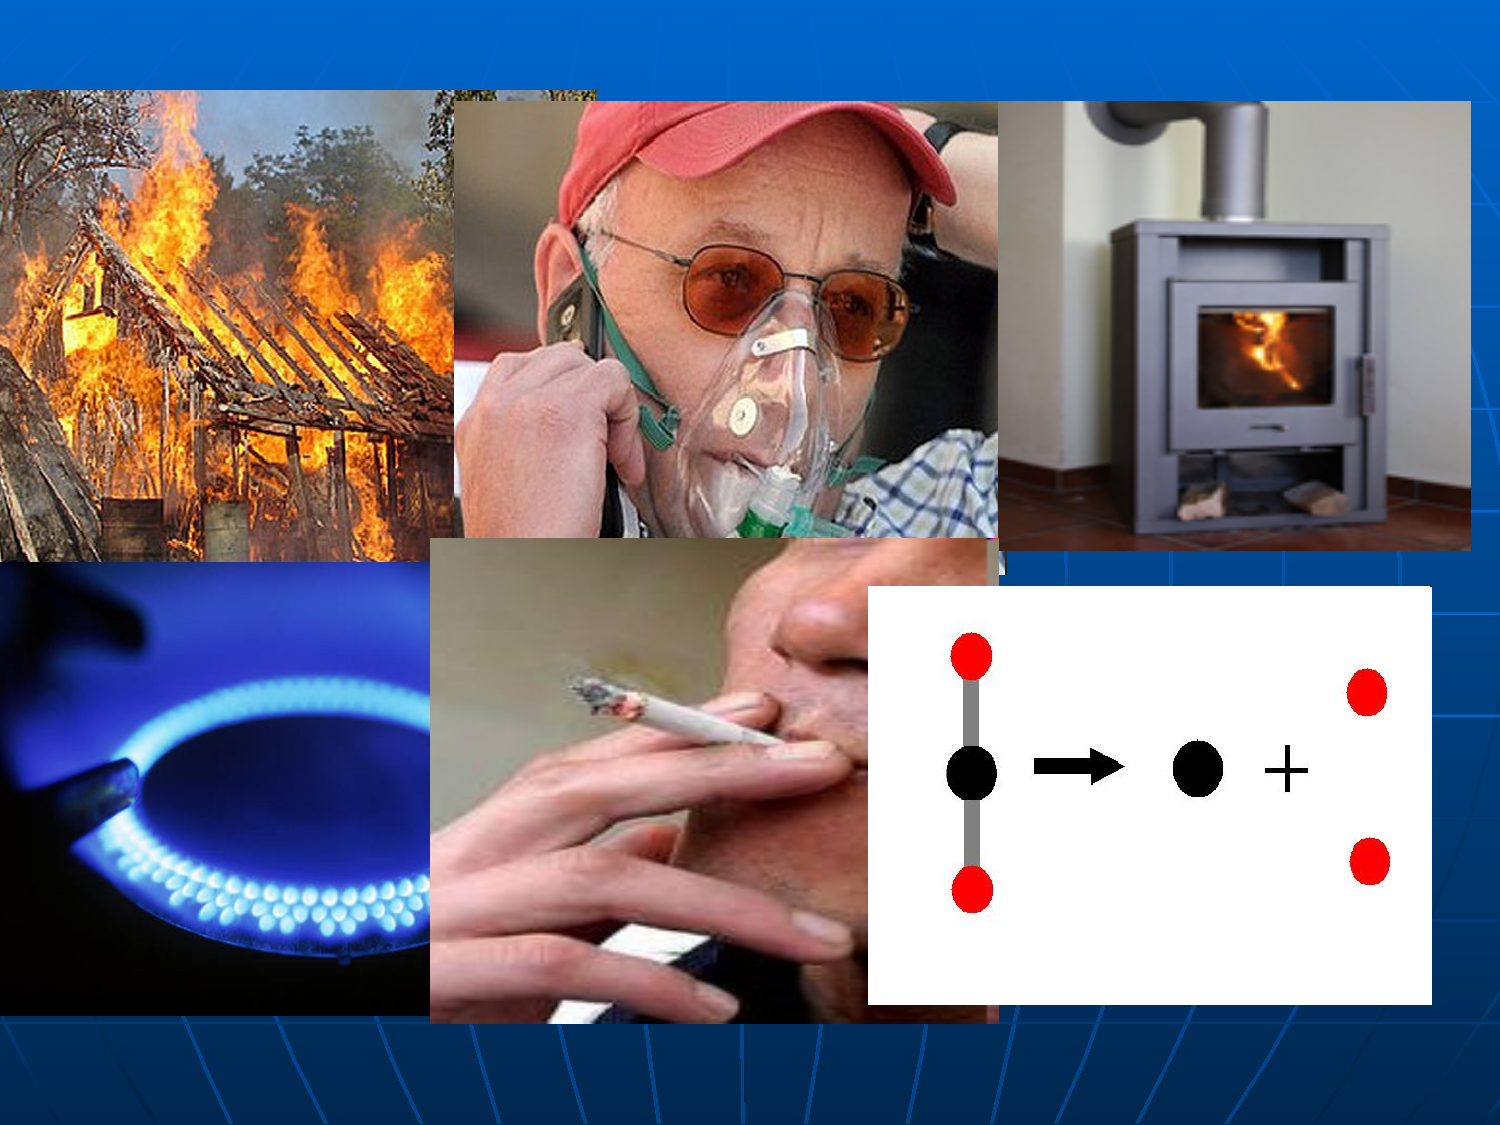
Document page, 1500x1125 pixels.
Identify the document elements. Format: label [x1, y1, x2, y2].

picture [0, 90, 1471, 1024]
